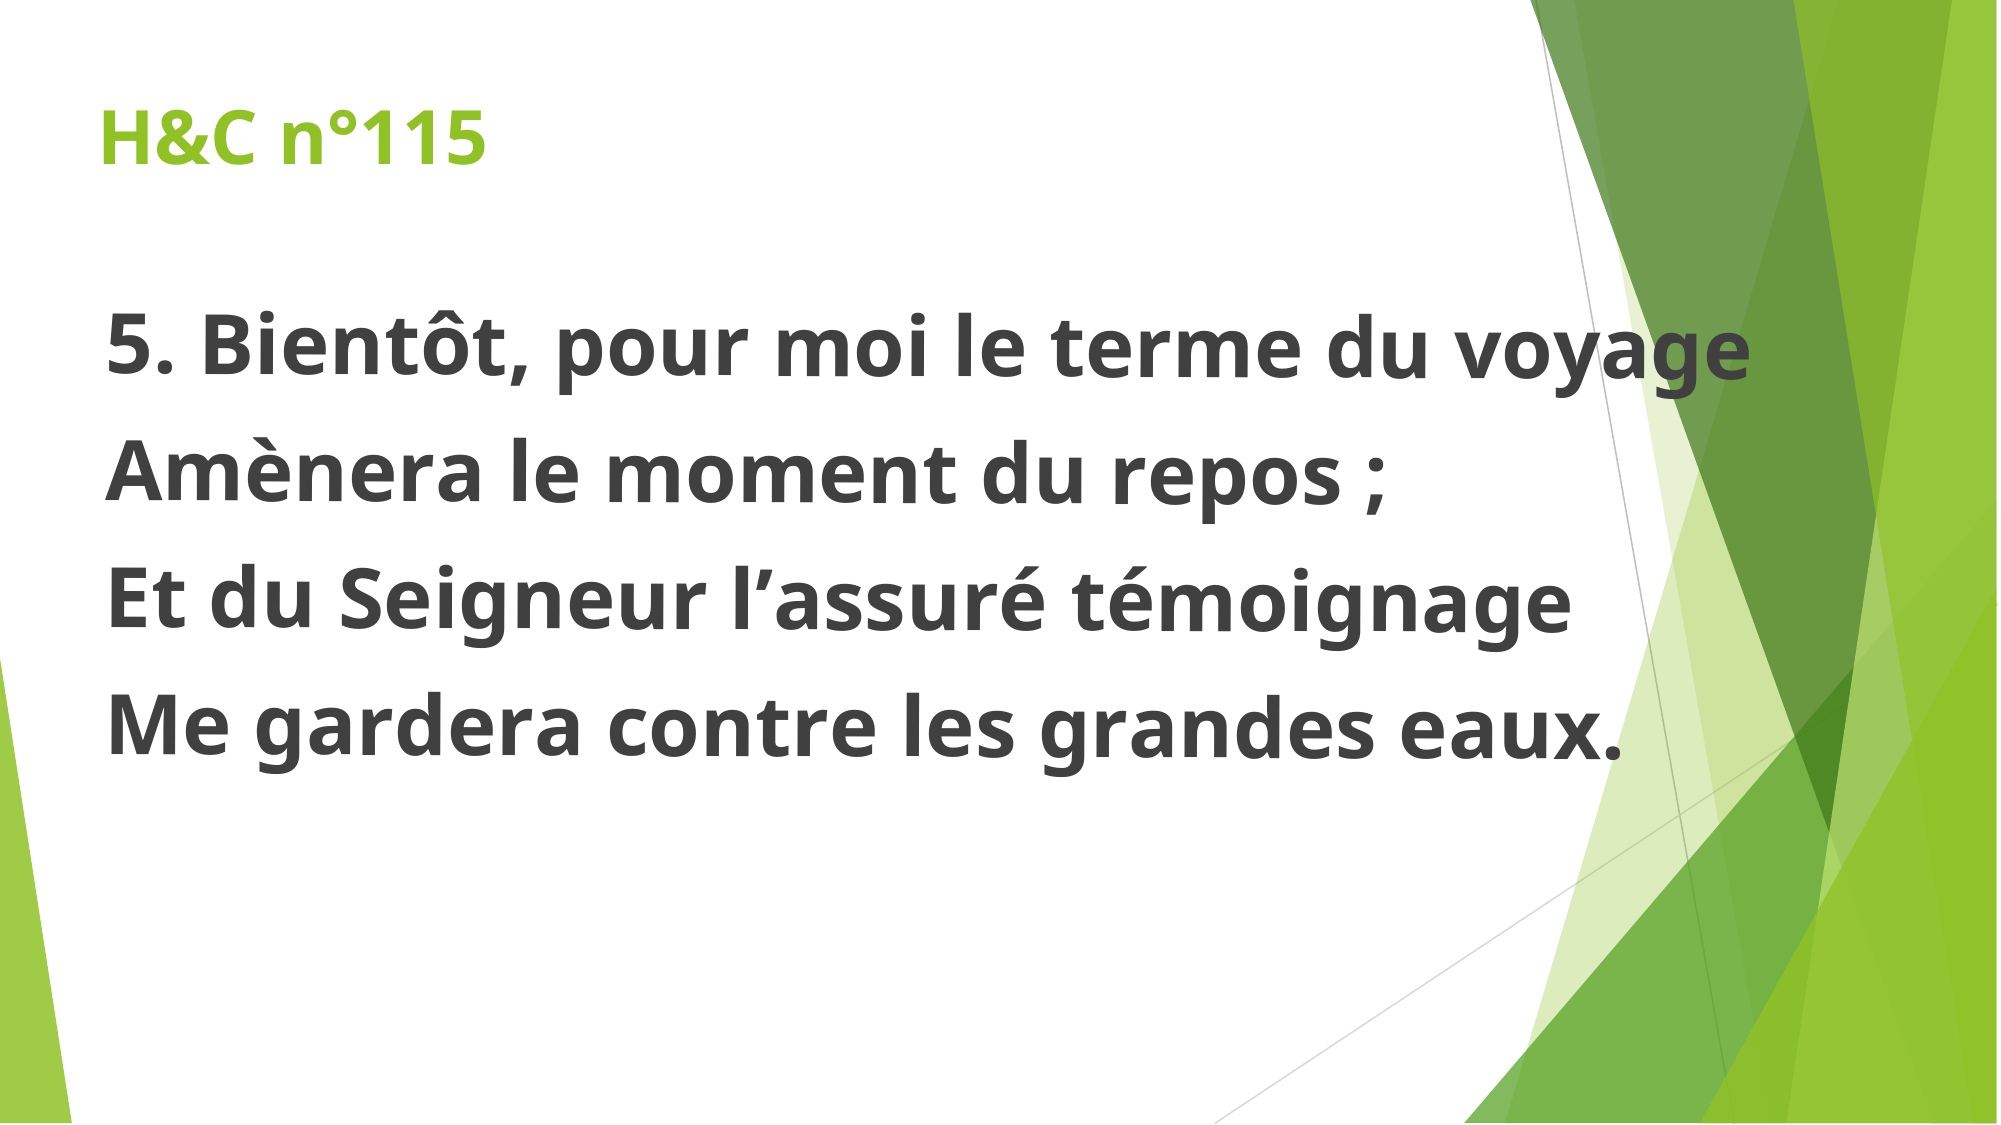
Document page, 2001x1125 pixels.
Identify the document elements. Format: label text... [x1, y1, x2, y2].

text_box H&C n°115 [82, 82, 591, 189]
text_box 5. Bientôt, pour moi le terme du voyage Amènera le moment du repos ; Et du Seigneur l’assuré témoignage Me gardera contre les grandes eaux. [88, 267, 1958, 1086]
